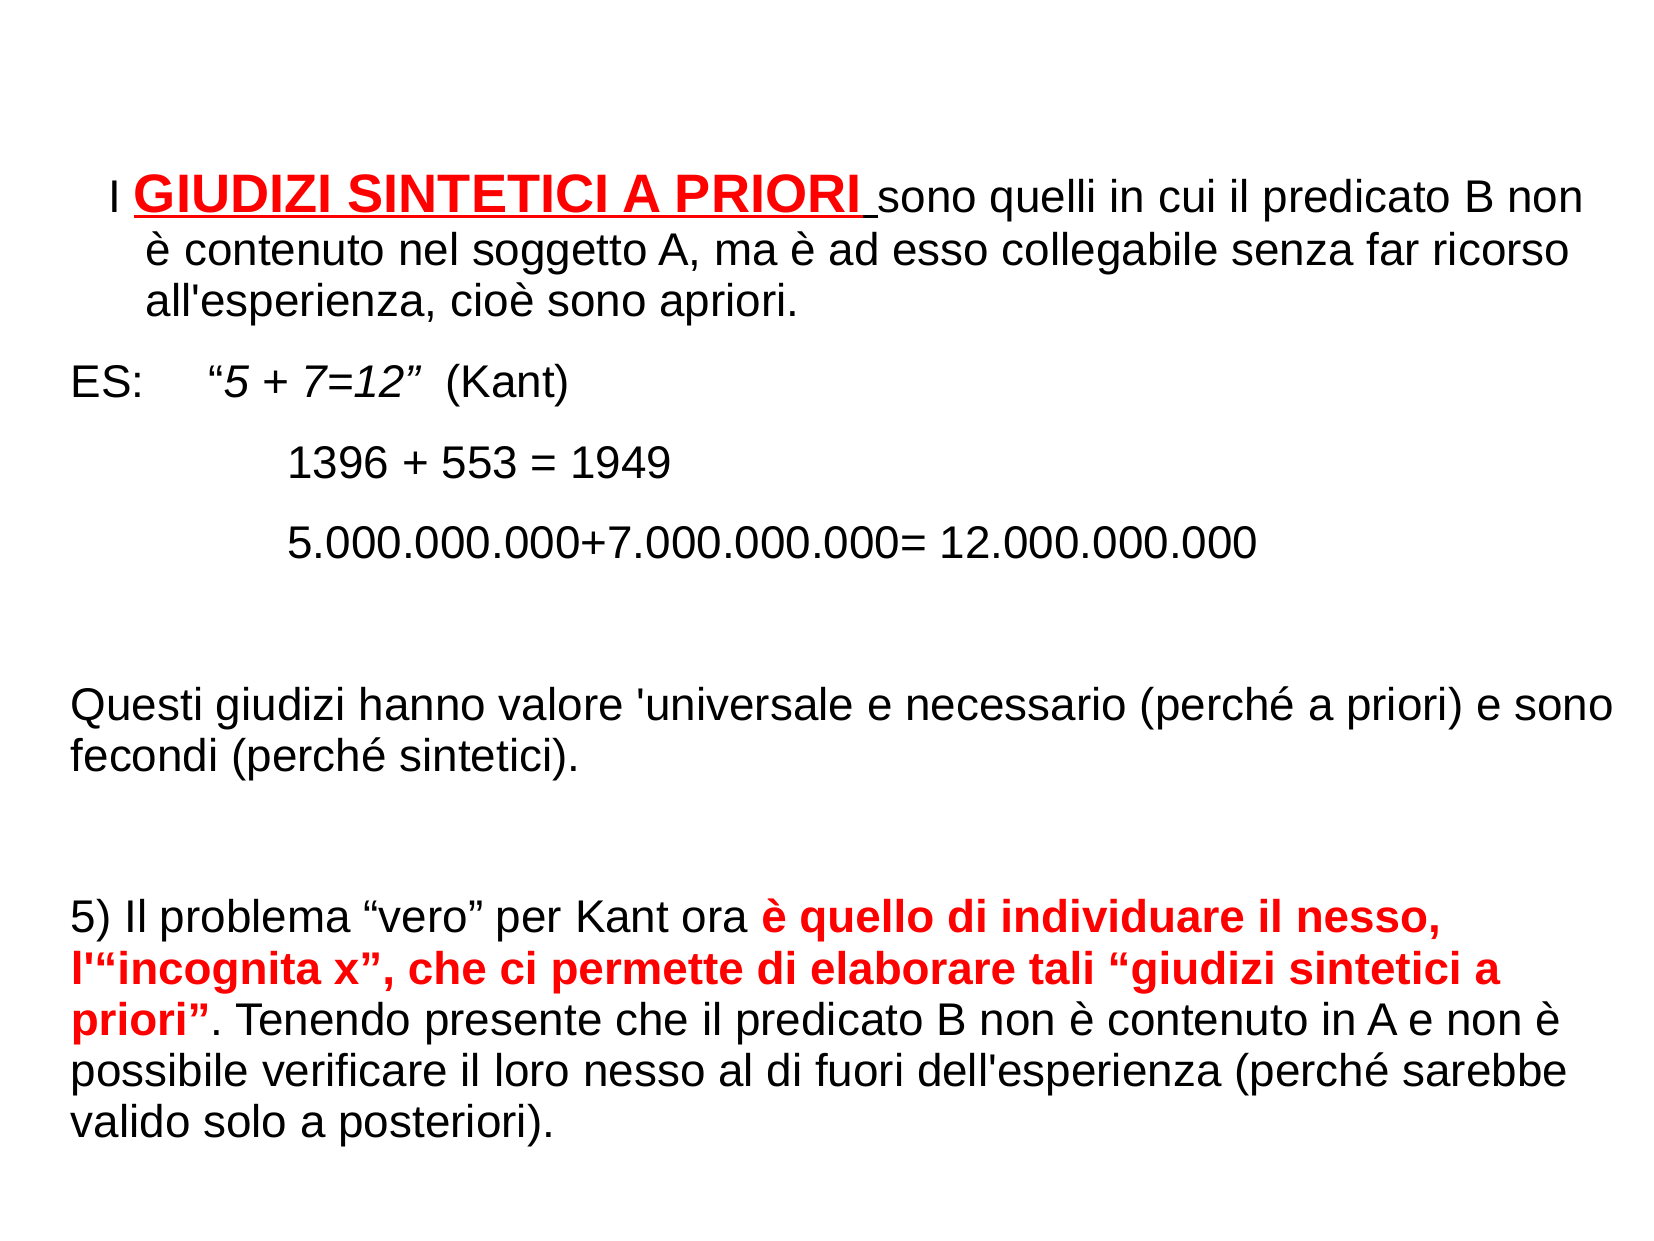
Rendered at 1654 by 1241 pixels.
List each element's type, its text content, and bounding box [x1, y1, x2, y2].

list I GIUDIZI SINTETICI A PRIORI sono quelli in cui il predicato B non è contenuto nel soggetto A, ma è ad esso collegabile senza far ricorso all'esperienza, cioè sono apriori. ES: “5 + 7=12” (Kant) 1396 + 553 = 1949 5.000.000.000+7.000.000.000= 12.000.000.000 Questi giudizi hanno valore 'universale e necessario (perché a priori) e sono fecondi (perché sintetici). 5) Il problema “vero” per Kant ora è quello di individuare il nesso, l'“incognita x”, che ci permette di elaborare tali “giudizi sintetici a priori”. Tenendo presente che il predicato B non è contenuto in A e non è possibile verificare il loro nesso al di fuori dell'esperienza (perché sarebbe valido solo a posteriori). [70, 59, 1619, 1193]
